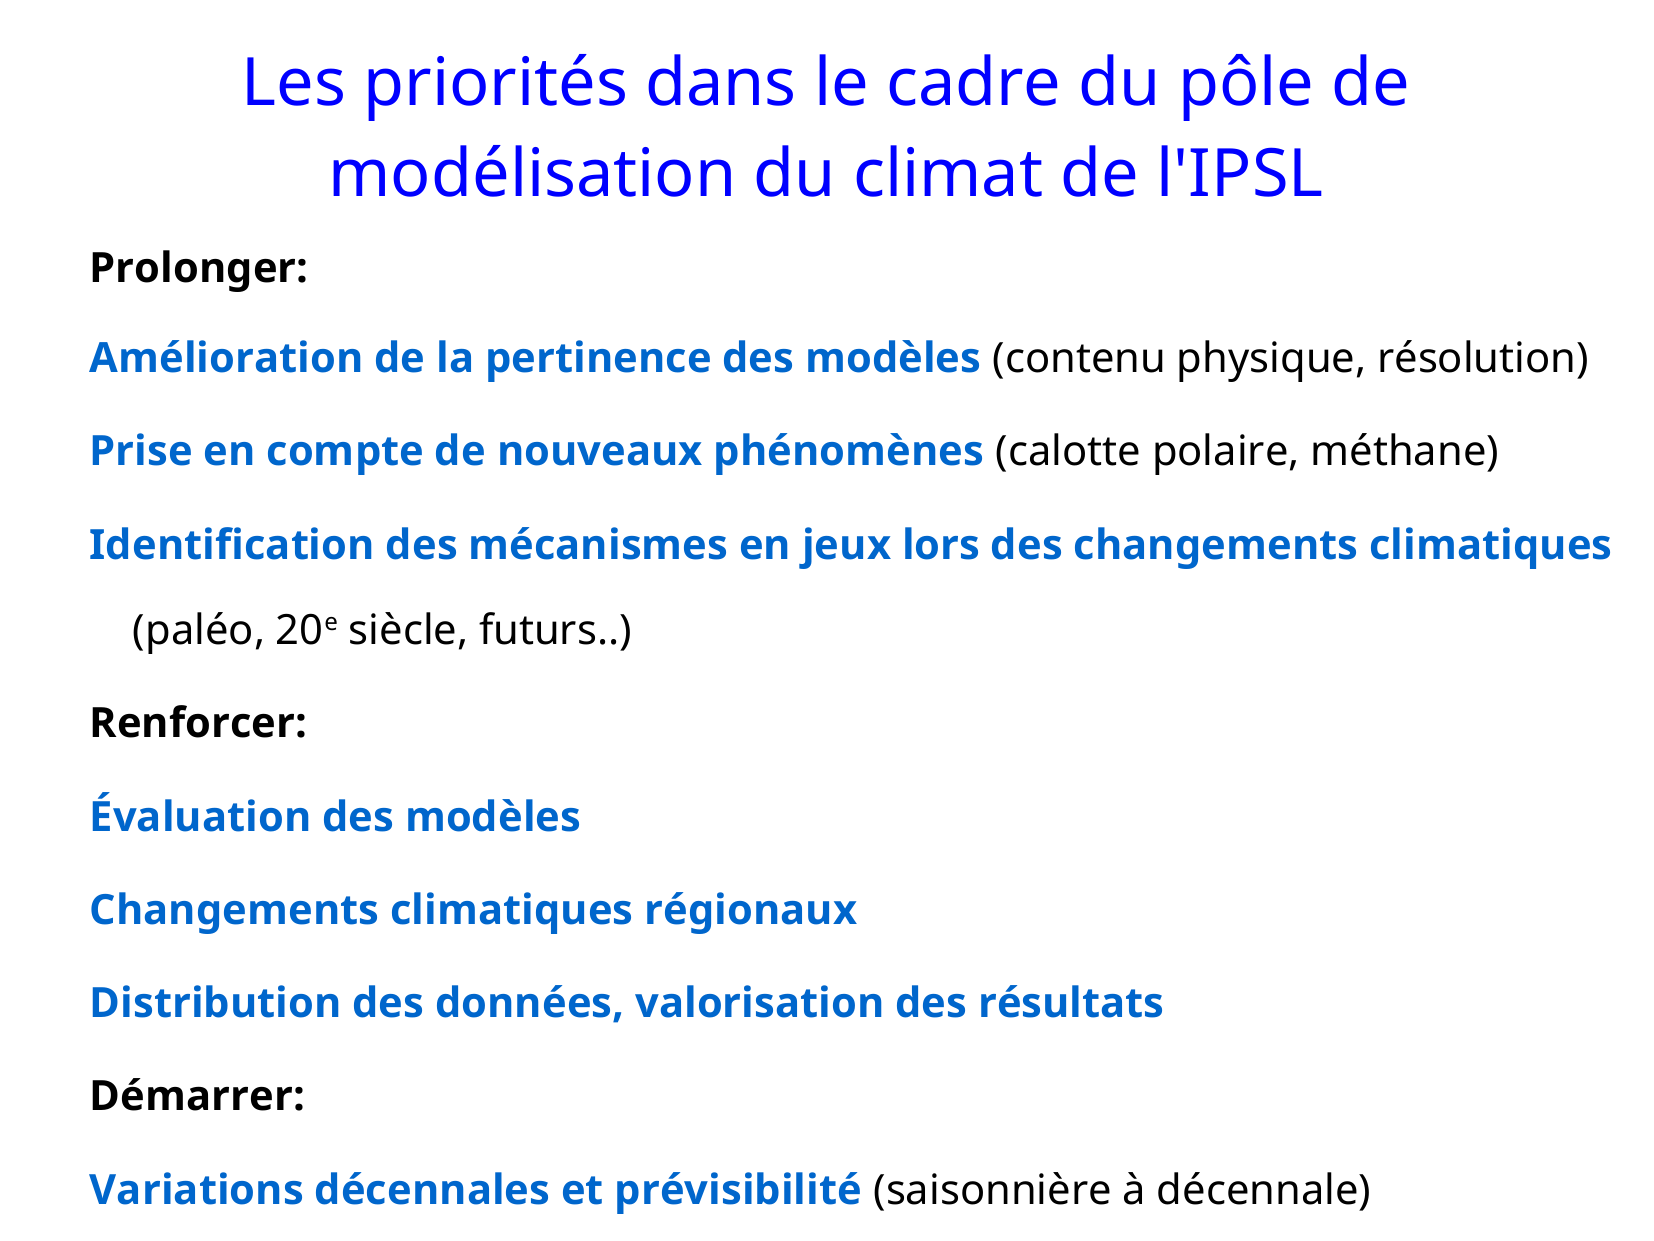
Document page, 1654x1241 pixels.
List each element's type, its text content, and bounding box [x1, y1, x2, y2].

text_box Prolonger: Amélioration de la pertinence des modèles (contenu physique, résolution) Prise en compte de nouveaux phénomènes (calotte polaire, méthane) Identification des mécanismes en jeux lors des changements climatiques (paléo, 20e siècle, futurs..) Renforcer: Évaluation des modèles Changements climatiques régionaux Distribution des données, valorisation des résultats Démarrer: Variations décennales et prévisibilité (saisonnière à décennale) Nouvelle génération de modèle (noyau dynamique, entrée-sortie) [0, 238, 1654, 1184]
title Les priorités dans le cadre du pôle de modélisation du climat de l'IPSL [82, 21, 1571, 229]
